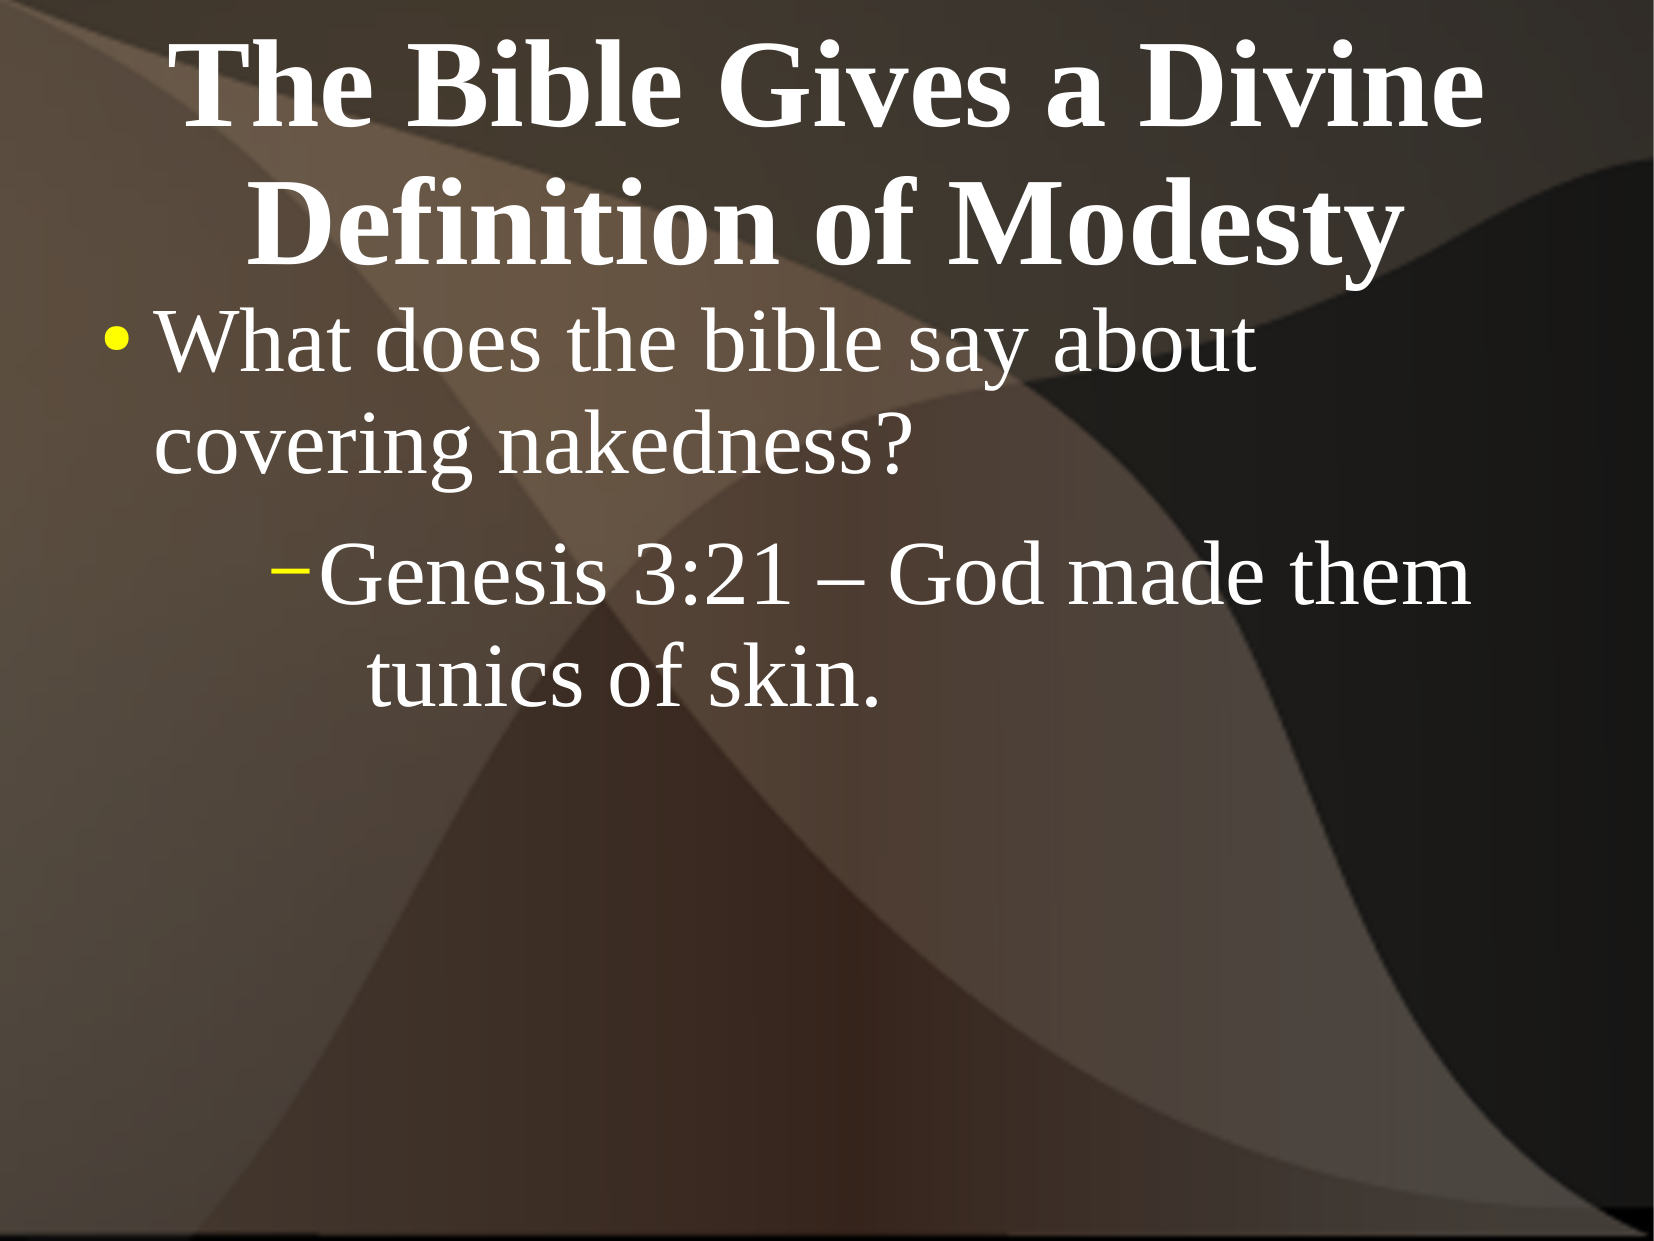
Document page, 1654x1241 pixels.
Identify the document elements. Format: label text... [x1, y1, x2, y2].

list What does the bible say about covering nakedness? Genesis 3:21 – God made them tunics of skin. [82, 290, 1571, 1109]
picture [0, 0, 1654, 1241]
title The Bible Gives a Divine Definition of Modesty [82, 14, 1571, 290]
